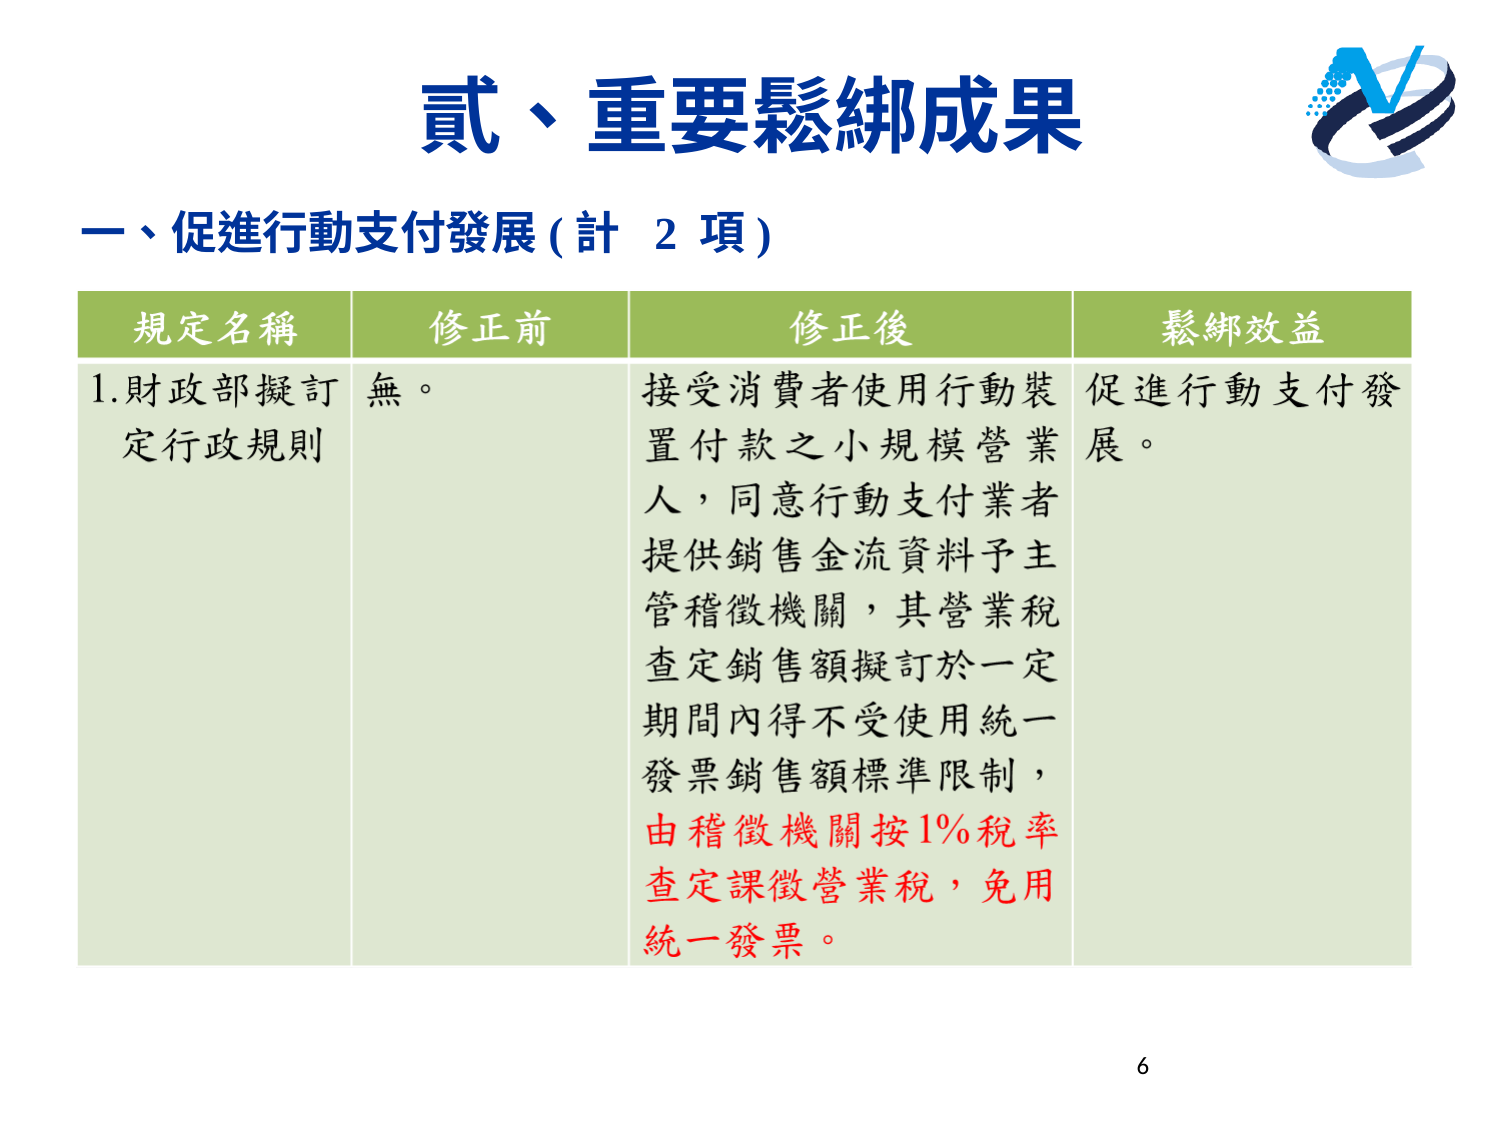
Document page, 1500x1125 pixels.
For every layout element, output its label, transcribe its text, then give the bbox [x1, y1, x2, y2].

picture [76, 289, 1413, 988]
text_box 6 [1121, 1035, 1472, 1095]
text_box 一、促進行動支付發展(計 2 項) [64, 196, 728, 323]
title 貳、重要鬆綁成果 [76, 19, 1427, 207]
